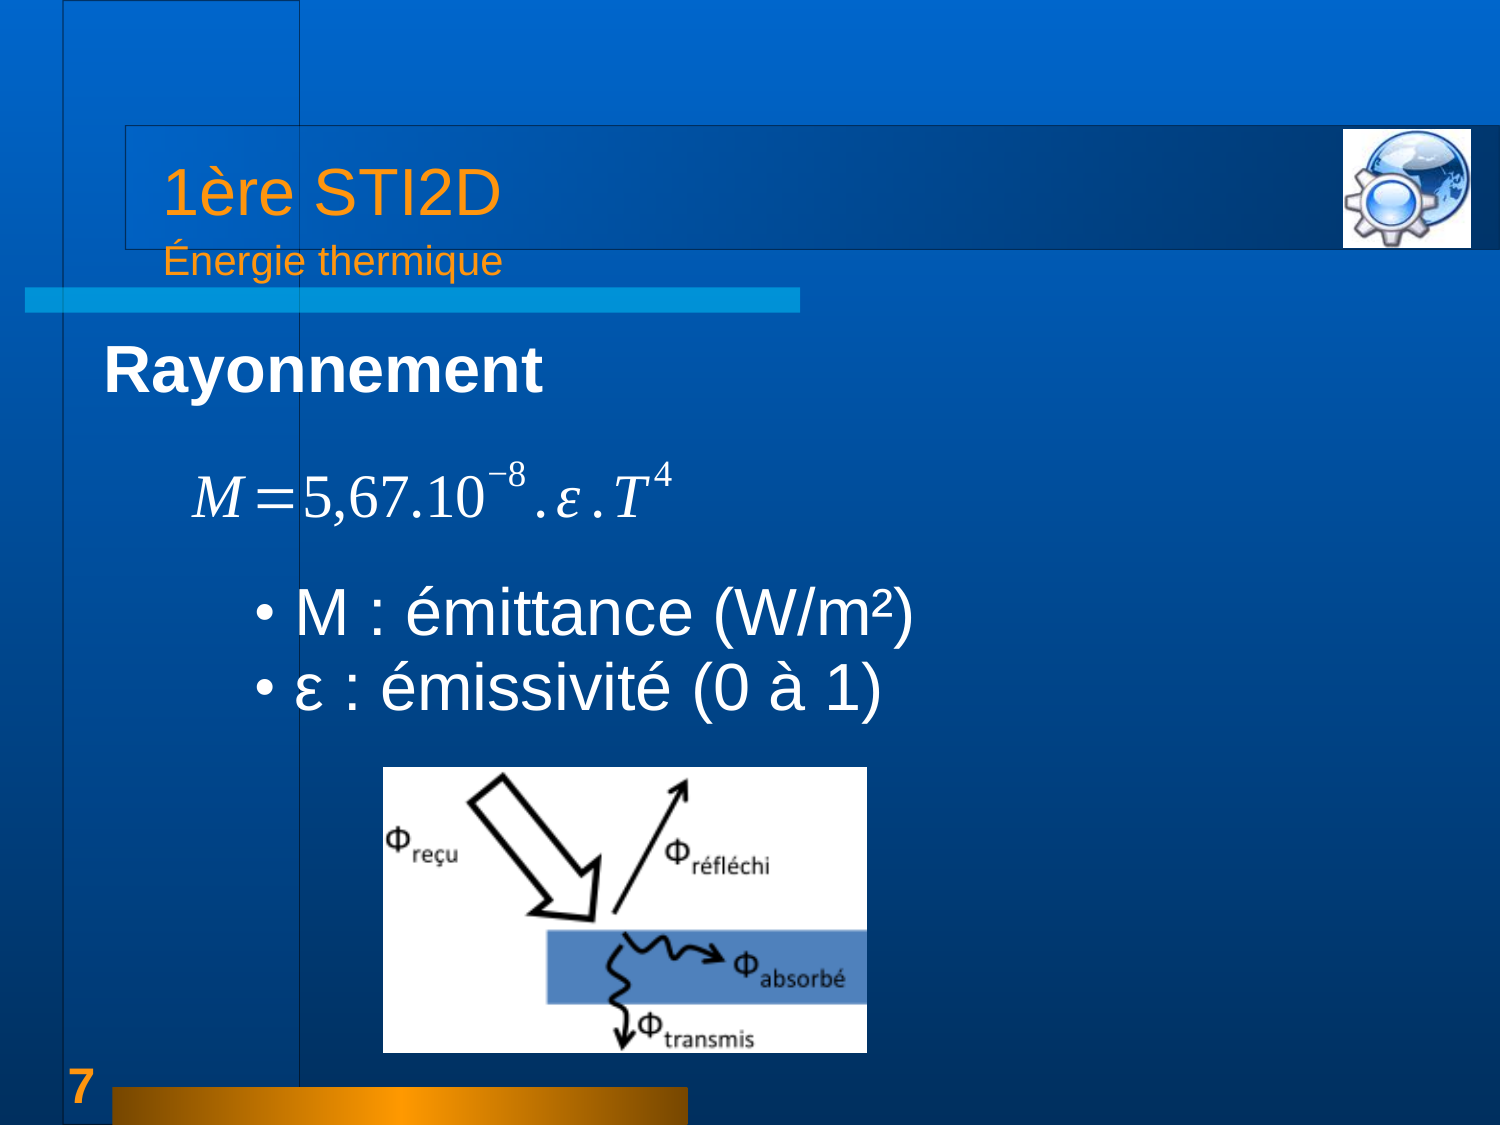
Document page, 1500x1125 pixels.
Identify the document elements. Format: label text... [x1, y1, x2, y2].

picture [383, 767, 867, 1053]
text_box Rayonnement M : émittance (W/m²) ε : émissivité (0 à 1) [88, 324, 1376, 933]
chart [183, 454, 680, 532]
picture [1343, 129, 1471, 248]
